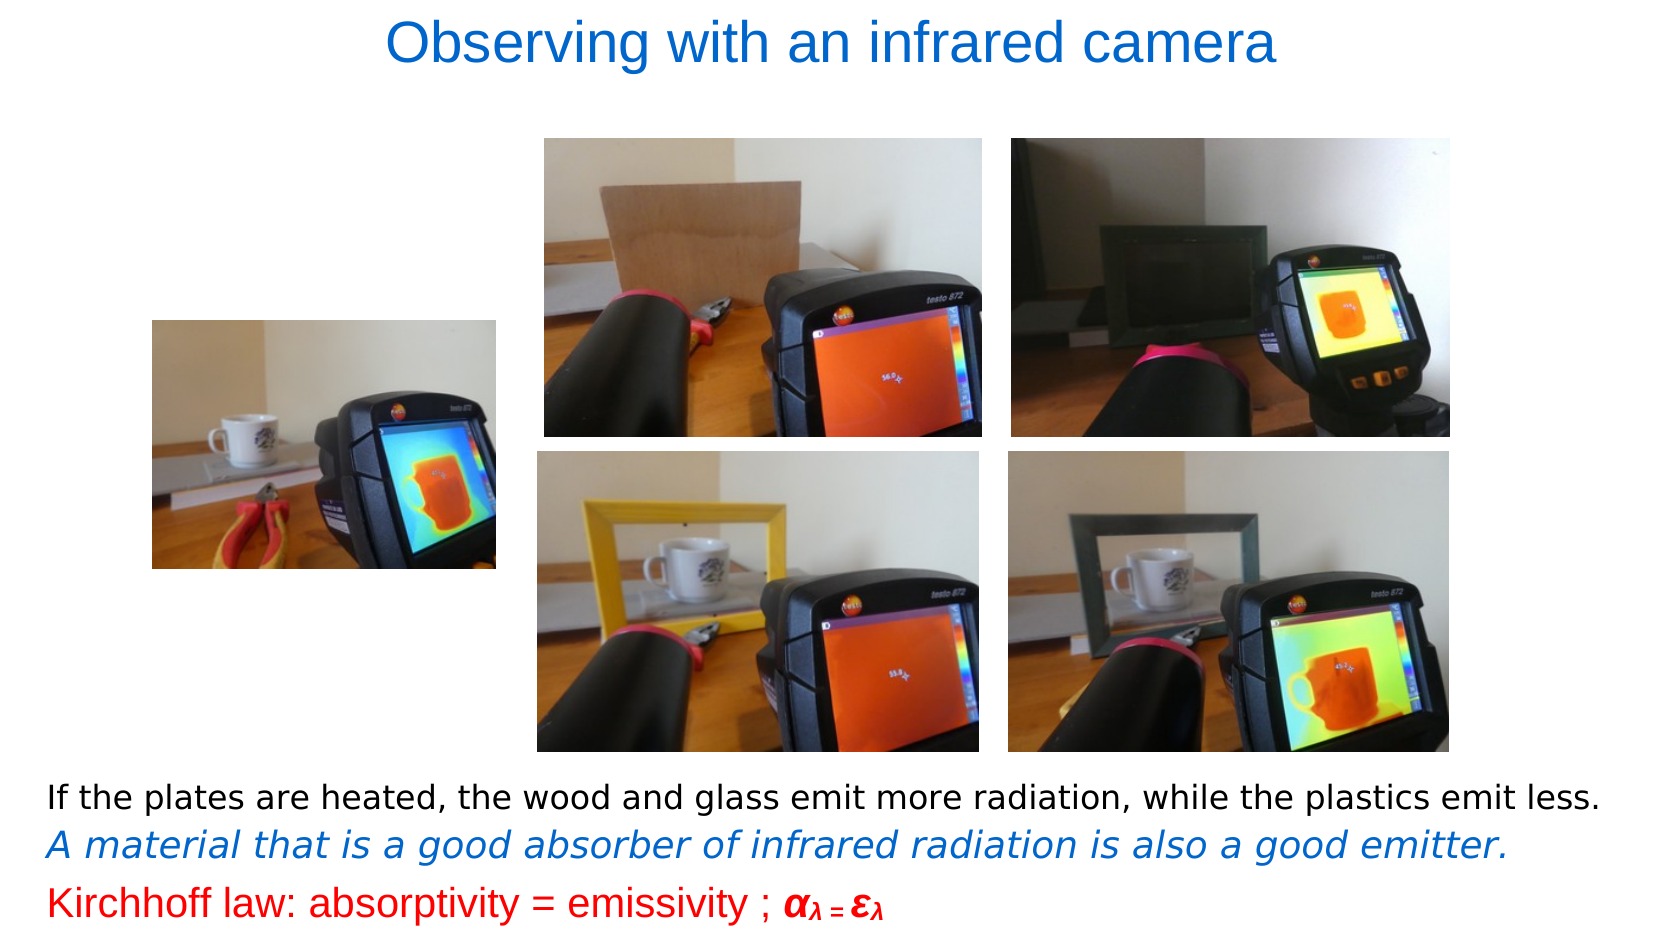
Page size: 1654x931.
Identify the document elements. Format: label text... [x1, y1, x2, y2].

title Observing with an infrared camera [42, 0, 1621, 89]
picture [1008, 451, 1449, 752]
picture [537, 451, 979, 752]
text_box If the plates are heated, the wood and glass emit more radiation, while the plastics emit less. A material that is a good absorber of infrared radiation is also a good emitter. Kirchhoff law: absorptivity = emissivity ; αλ = ελ [31, 771, 1654, 931]
picture [152, 320, 496, 569]
picture [1011, 138, 1450, 437]
picture [544, 138, 982, 437]
